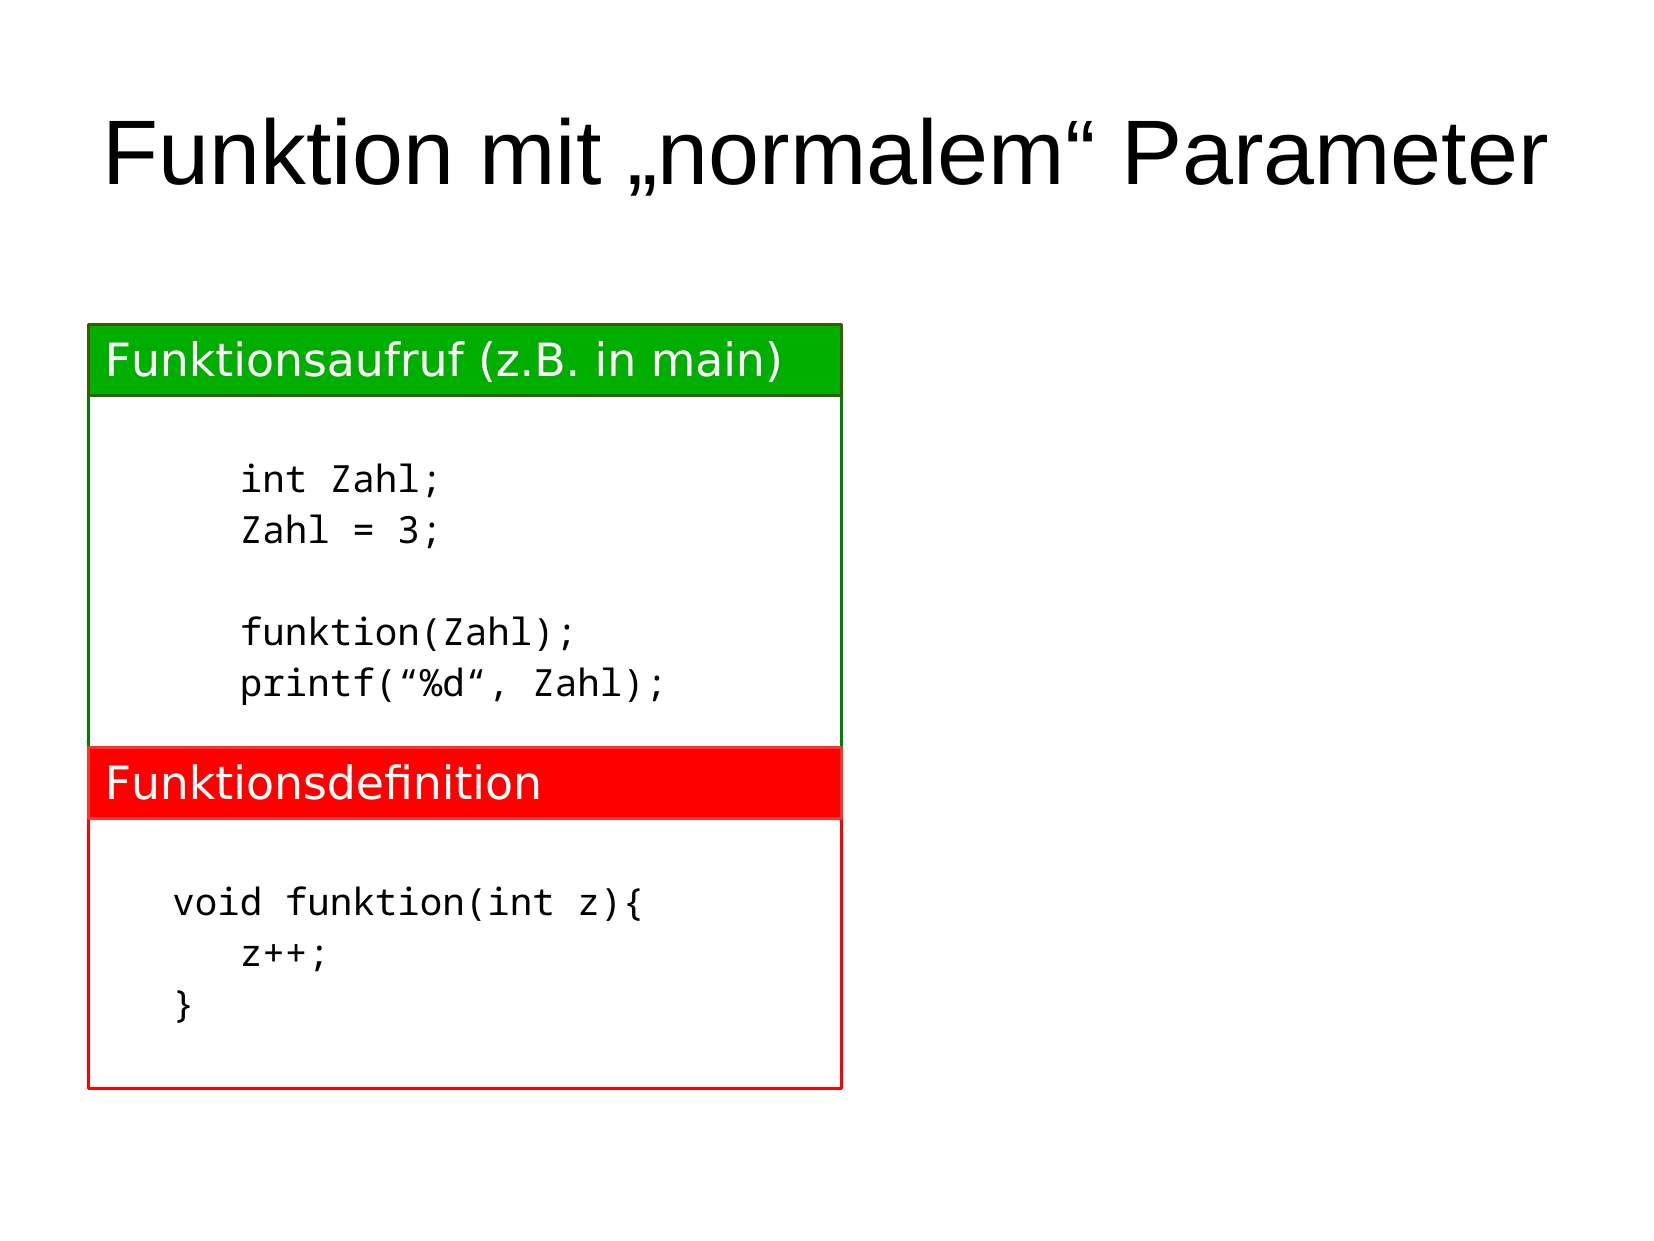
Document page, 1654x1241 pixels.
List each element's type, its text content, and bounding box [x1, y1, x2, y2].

text_box Funktionsdefinition [88, 747, 842, 819]
text_box Funktionsaufruf (z.B. in main) [88, 324, 842, 396]
title Funktion mit „normalem“ Parameter [82, 49, 1571, 257]
text_box void funktion(int z){ z++; } [88, 820, 842, 1052]
text_box int Zahl; Zahl = 3; funktion(Zahl); printf(“%d“, Zahl); [88, 397, 842, 716]
